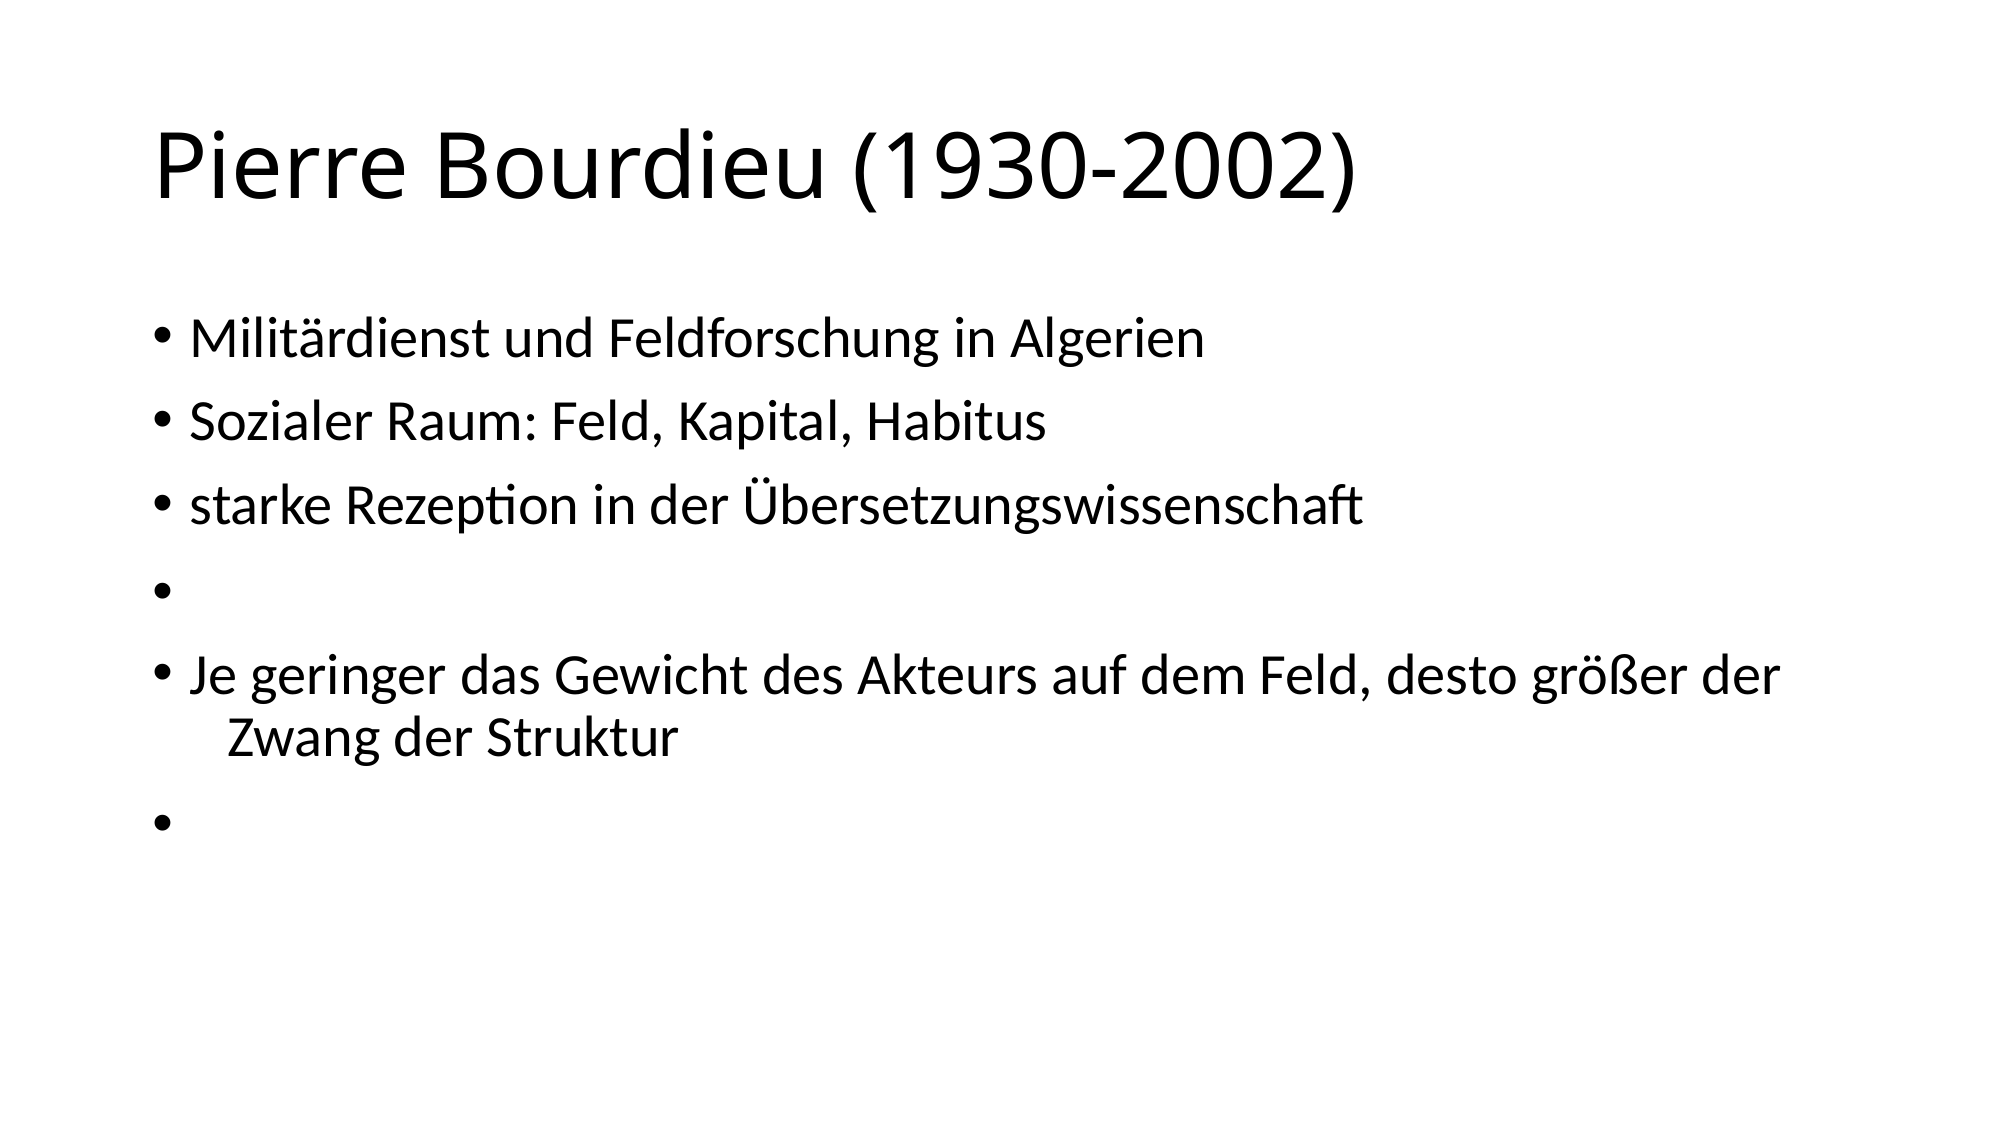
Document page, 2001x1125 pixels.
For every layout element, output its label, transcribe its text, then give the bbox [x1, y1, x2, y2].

list Militärdienst und Feldforschung in Algerien Sozialer Raum: Feld, Kapital, Habitus starke Rezeption in der Übersetzungswissenschaft Je geringer das Gewicht des Akteurs auf dem Feld, desto größer der Zwang der Struktur [137, 299, 1863, 1014]
title Pierre Bourdieu (1930-2002) [137, 59, 1863, 278]
